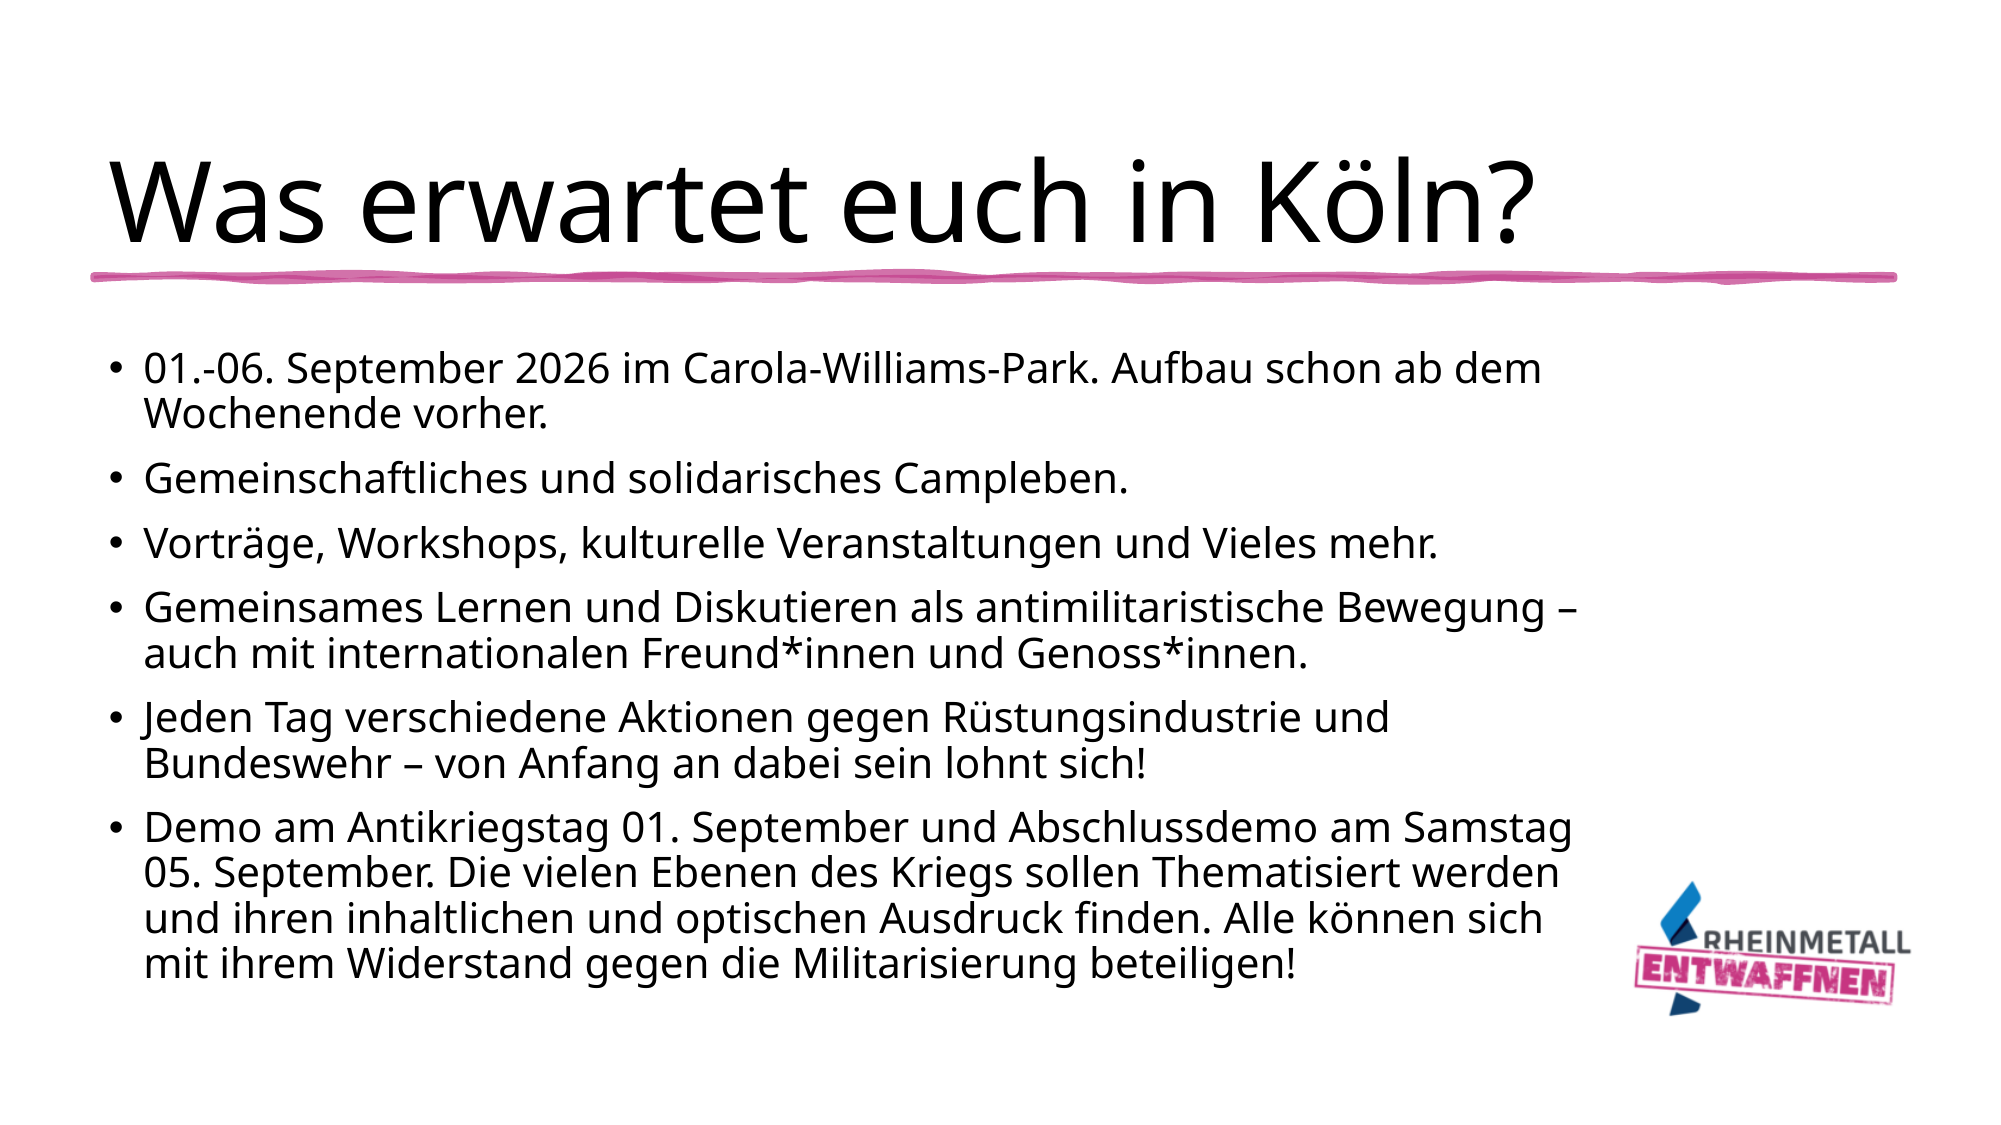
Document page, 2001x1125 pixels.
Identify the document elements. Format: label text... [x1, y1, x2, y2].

title Was erwartet euch in Köln? [93, 39, 1902, 275]
text_box [93, 271, 1894, 282]
picture [1622, 804, 1920, 1102]
list 01.-06. September 2026 im Carola-Williams-Park. Aufbau schon ab dem Wochenende vorher. Gemeinschaftliches und solidarisches Campleben. Vorträge, Workshops, kulturelle Veranstaltungen und Vieles mehr. Gemeinsames Lernen und Diskutieren als antimilitaristische Bewegung – auch mit internationalen Freund*innen und Genoss*innen. Jeden Tag verschiedene Aktionen gegen Rüstungsindustrie und Bundeswehr – von Anfang an dabei sein lohnt sich! Demo am Antikriegstag 01. September und Abschlussdemo am Samstag 05. September. Die vielen Ebenen des Kriegs sollen Thematisiert werden und ihren inhaltlichen und optischen Ausdruck finden. Alle können sich mit ihrem Widerstand gegen die Militarisierung beteiligen! [93, 339, 1607, 1016]
